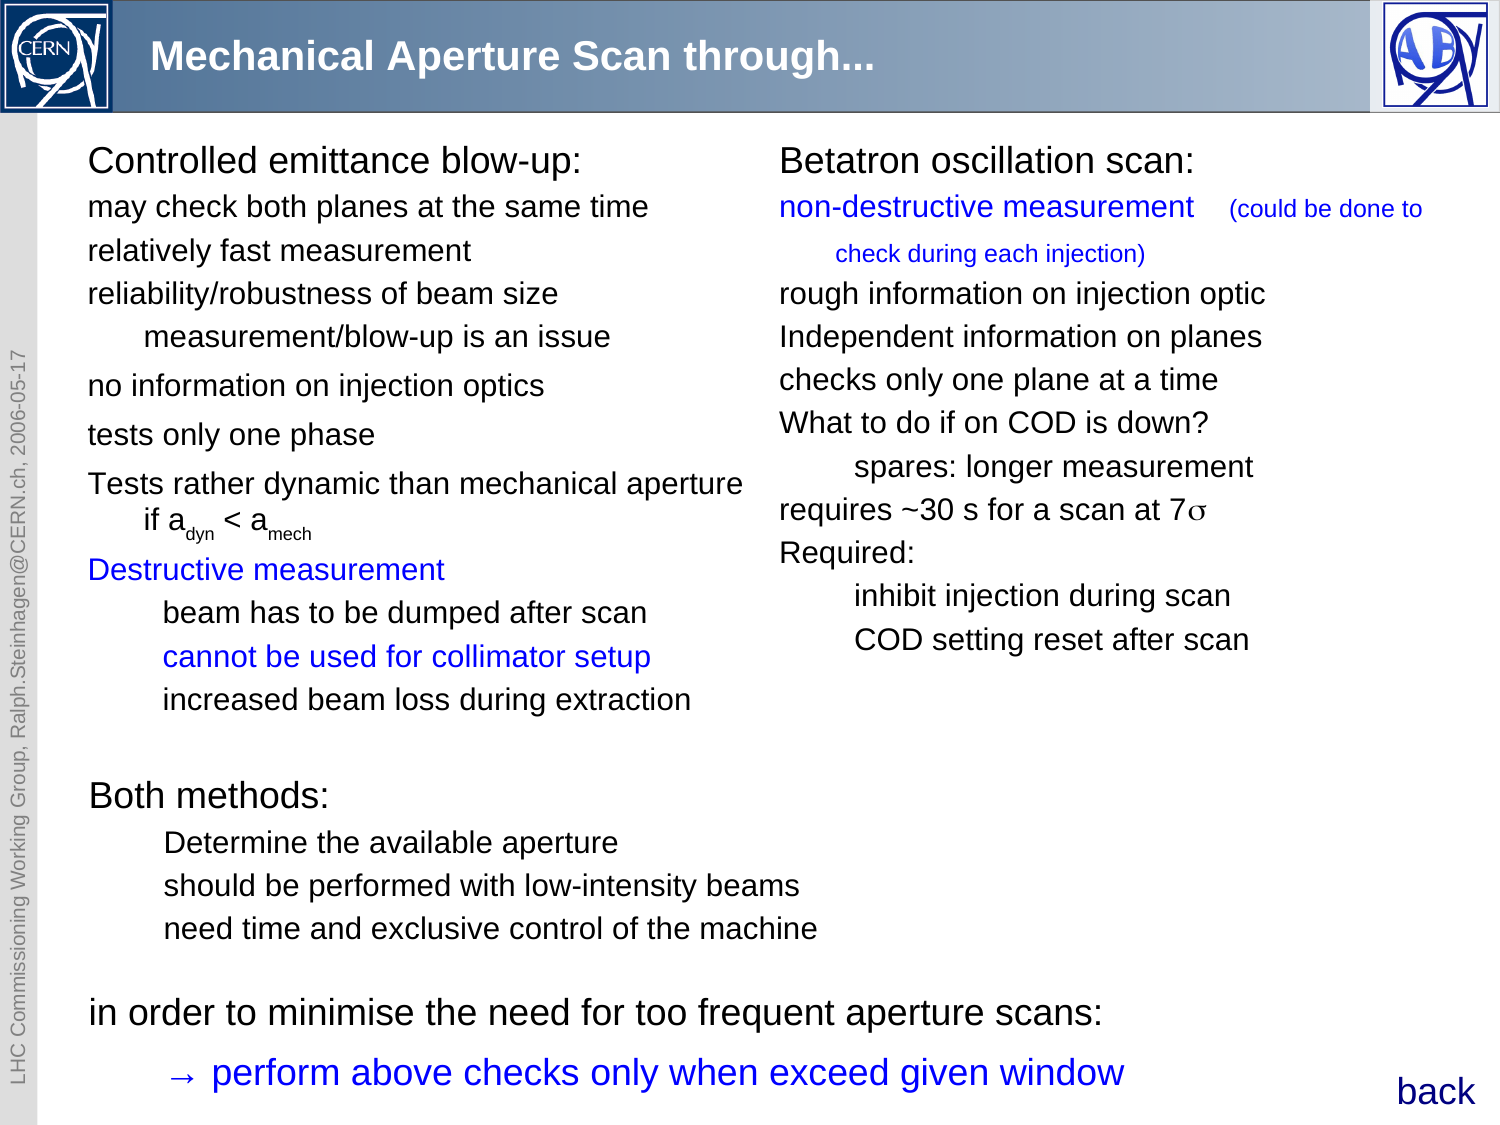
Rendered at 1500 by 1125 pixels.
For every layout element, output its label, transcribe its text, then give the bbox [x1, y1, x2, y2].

picture [1382, 1, 1489, 108]
text_box back [1381, 1062, 1500, 1120]
list Controlled emittance blow-up: may check both planes at the same time relatively fast measurement reliability/robustness of beam size measurement/blow-up is an issue no information on injection optics tests only one phase Tests rather dynamic than mechanical aperture if adyn < amech Destructive measurement beam has to be dumped after scan cannot be used for collimator setup increased beam loss during extraction [87, 137, 747, 717]
picture [0, 0, 113, 113]
list Both methods: Determine the available aperture should be performed with low-intensity beams need time and exclusive control of the machine in order to minimise the need for too frequent aperture scans: → perform above checks only when exceed given window [88, 773, 1447, 1094]
list Betatron oscillation scan: non-destructive measurement (could be done to check during each injection) rough information on injection optic Independent information on planes checks only one plane at a time What to do if on COD is down? spares: longer measurement requires ~30 s for a scan at 7s Required: inhibit injection during scan COD setting reset after scan [779, 137, 1438, 709]
title Mechanical Aperture Scan through... [150, 0, 1201, 113]
